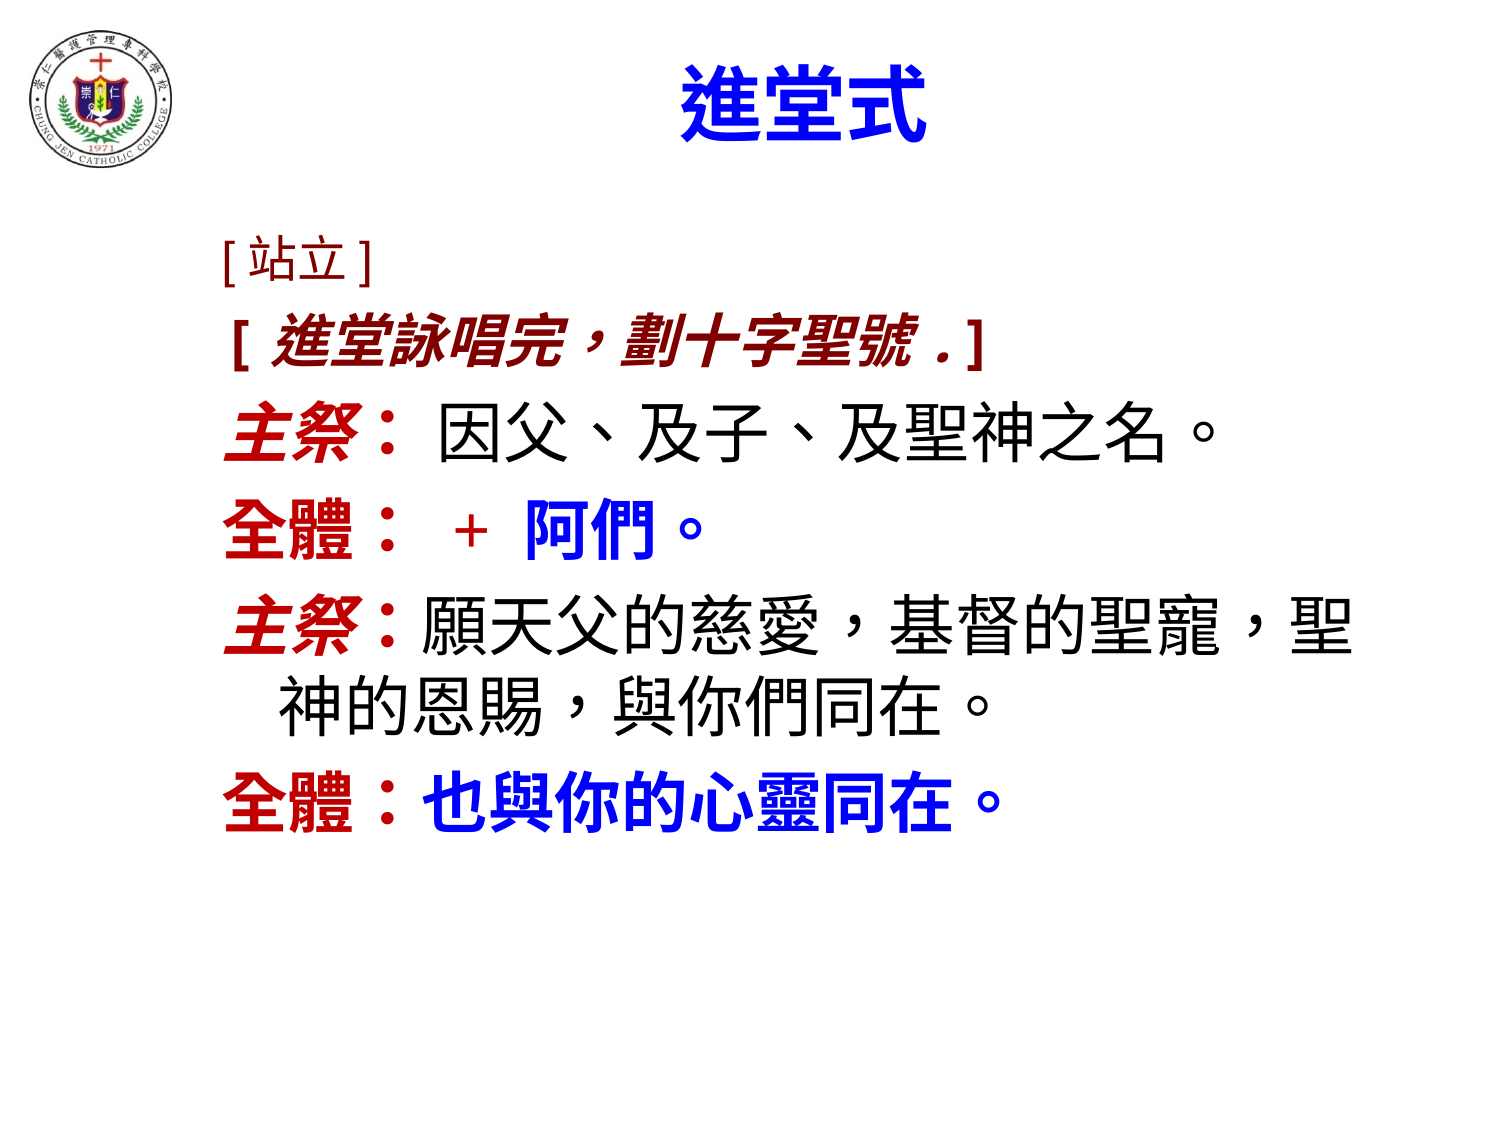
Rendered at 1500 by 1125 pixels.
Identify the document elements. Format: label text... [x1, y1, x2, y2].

title 進堂式 [150, 31, 1500, 173]
list [站立] [進堂詠唱完，劃十字聖號.] 主祭： 因父、及子、及聖神之名。 全體： + 阿們。 主祭：願天父的慈愛，基督的聖寵，聖神的恩賜，與你們同在。 全體：也與你的心靈同在。 [150, 220, 1426, 1005]
